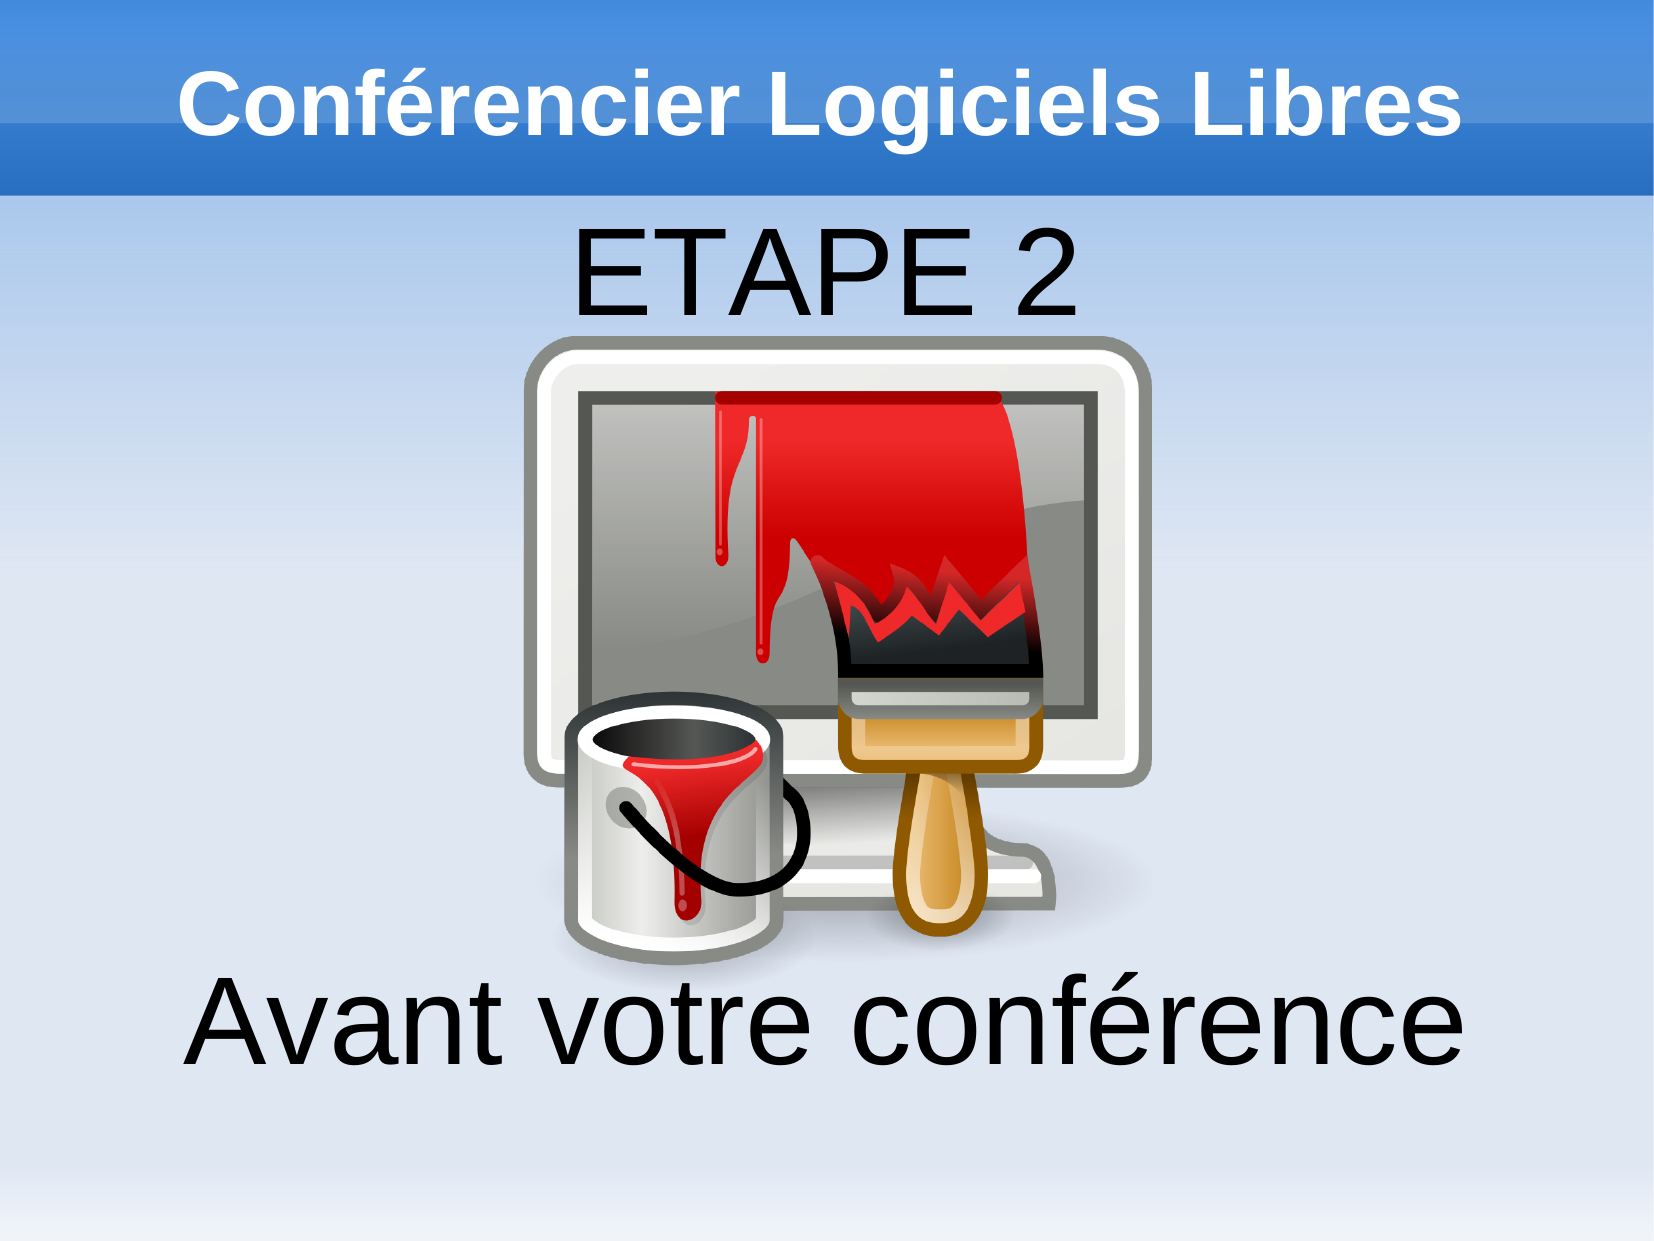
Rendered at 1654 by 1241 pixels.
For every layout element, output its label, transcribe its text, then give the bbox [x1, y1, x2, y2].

picture [0, 0, 1654, 1241]
title Conférencier Logiciels Libres [76, 0, 1565, 208]
text_box ETAPE 2 [554, 194, 1099, 336]
text_box Avant votre conférence [168, 943, 1485, 1114]
